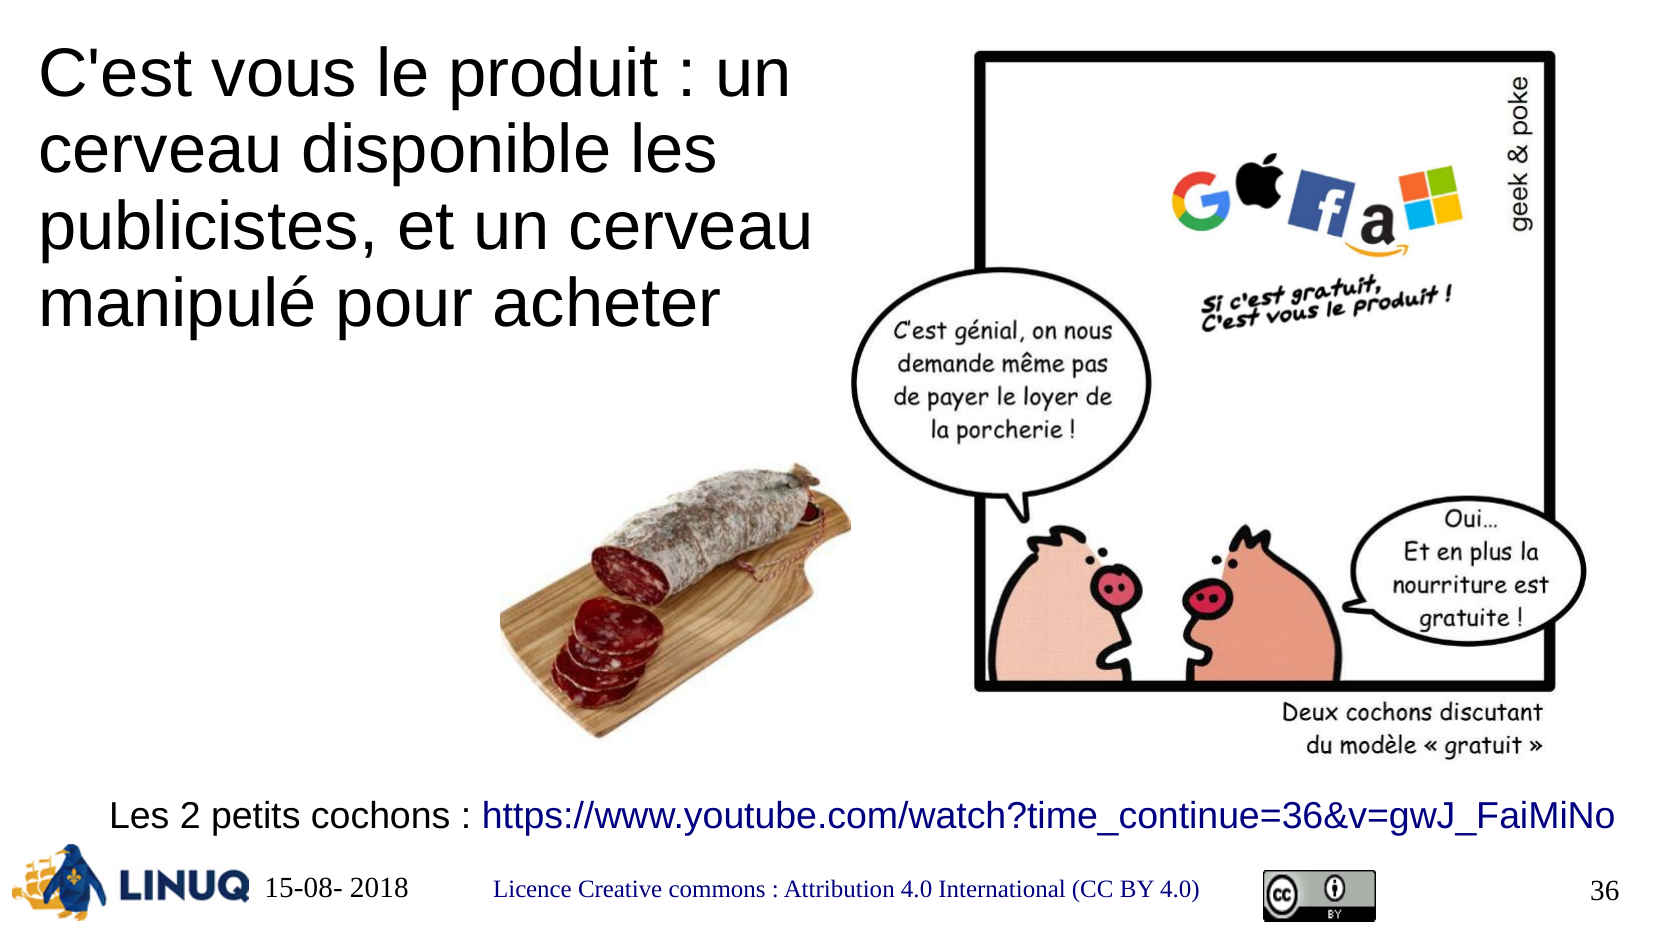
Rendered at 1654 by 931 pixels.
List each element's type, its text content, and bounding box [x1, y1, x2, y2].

picture [1263, 870, 1376, 922]
picture [11, 844, 249, 921]
picture [500, 24, 1592, 775]
title C'est vous le produit : un cerveau disponible les publicistes, et un cerveau manipulé pour acheter [38, 33, 833, 418]
text_box Les 2 petits cochons : https://www.youtube.com/watch?time_continue=36&v=gwJ_FaiMiNo [94, 787, 1642, 851]
